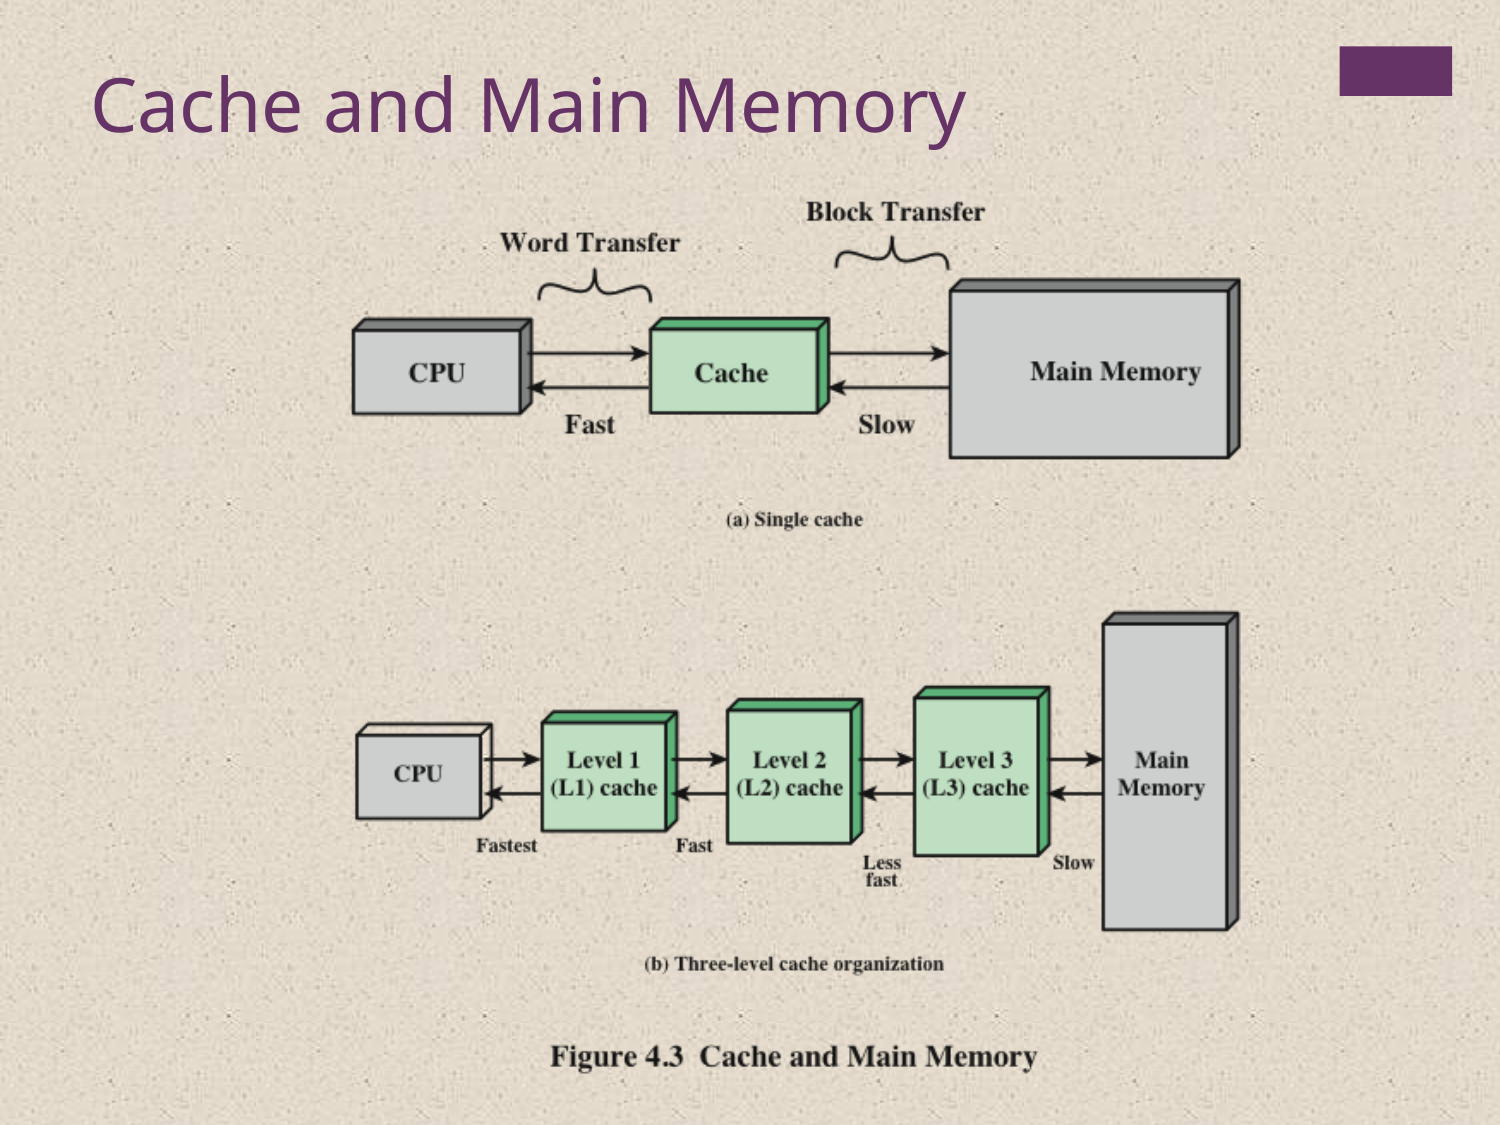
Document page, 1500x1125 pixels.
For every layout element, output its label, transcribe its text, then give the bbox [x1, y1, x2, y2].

picture [0, 0, 1500, 1125]
title Cache and Main Memory [75, 50, 1315, 234]
